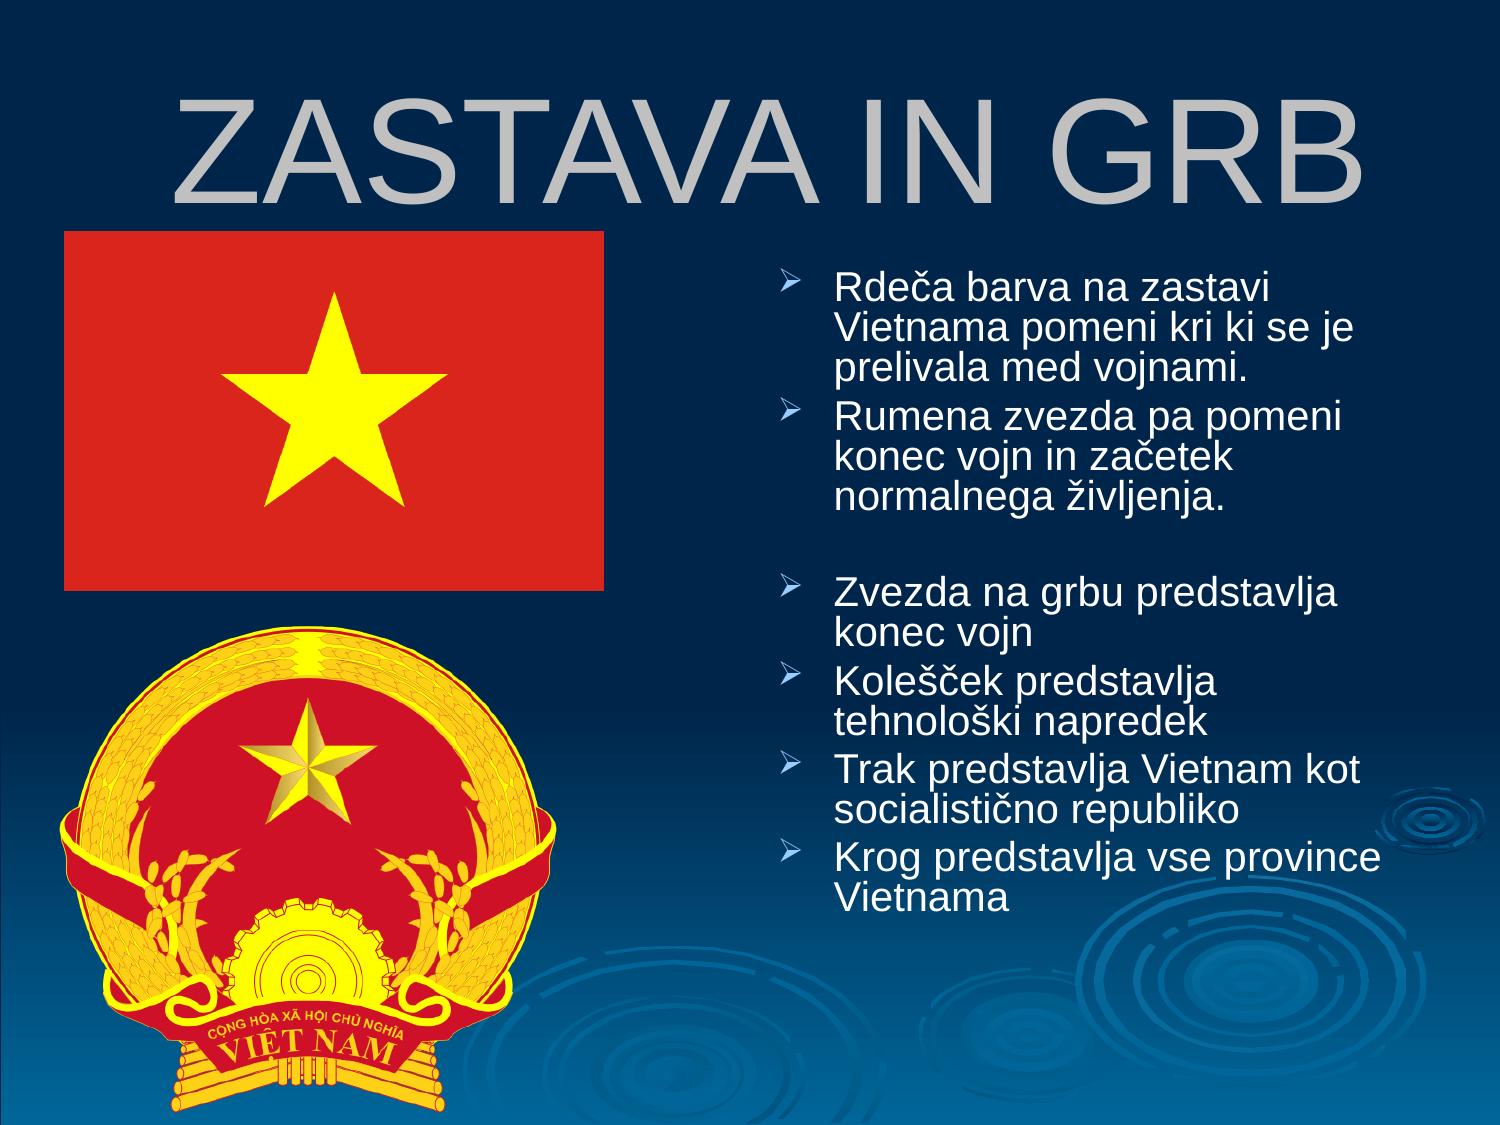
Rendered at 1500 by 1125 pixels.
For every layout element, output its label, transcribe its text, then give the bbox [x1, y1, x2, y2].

picture [64, 231, 604, 591]
title ZASTAVA IN GRB [75, 45, 1425, 233]
list Rdeča barva na zastavi Vietnama pomeni kri ki se je prelivala med vojnami. Rumena zvezda pa pomeni konec vojn in začetek normalnega življenja. Zvezda na grbu predstavlja konec vojn Kolešček predstavlja tehnološki napredek Trak predstavlja Vietnam kot socialistično republiko Krog predstavlja vse province Vietnama [762, 262, 1425, 1005]
picture [53, 616, 562, 1112]
